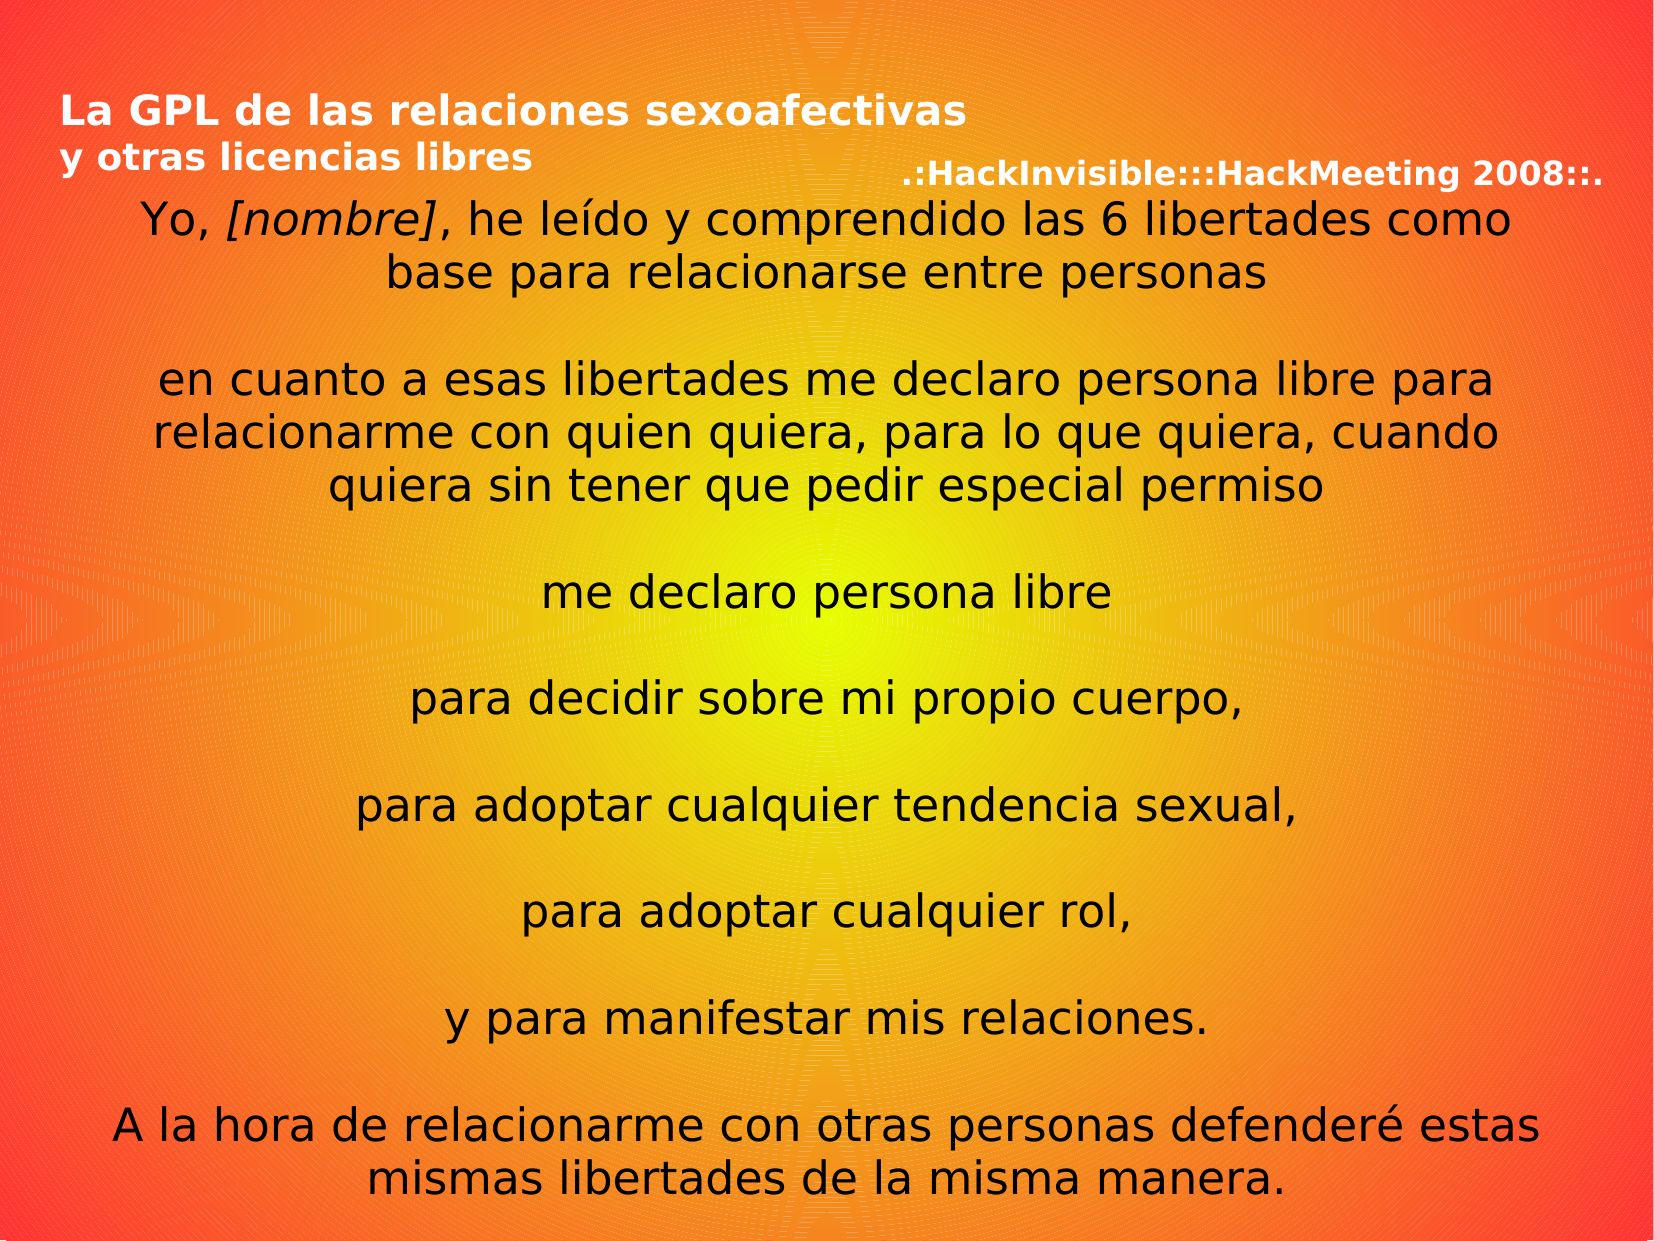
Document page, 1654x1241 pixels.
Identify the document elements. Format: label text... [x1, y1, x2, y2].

subtitle Yo, [nombre], he leído y comprendido las 6 libertades como base para relacionarse entre personas en cuanto a esas libertades me declaro persona libre para relacionarme con quien quiera, para lo que quiera, cuando quiera sin tener que pedir especial permiso me declaro persona libre para decidir sobre mi propio cuerpo, para adoptar cualquier tendencia sexual, para adoptar cualquier rol, y para manifestar mis relaciones. A la hora de relacionarme con otras personas defenderé estas mismas libertades de la misma manera. [82, 207, 1571, 1206]
title La GPL de las relaciones sexoafectivas y otras licencias libres [59, 59, 1595, 207]
text_box .:HackInvisible:::HackMeeting 2008::. [885, 147, 1607, 201]
